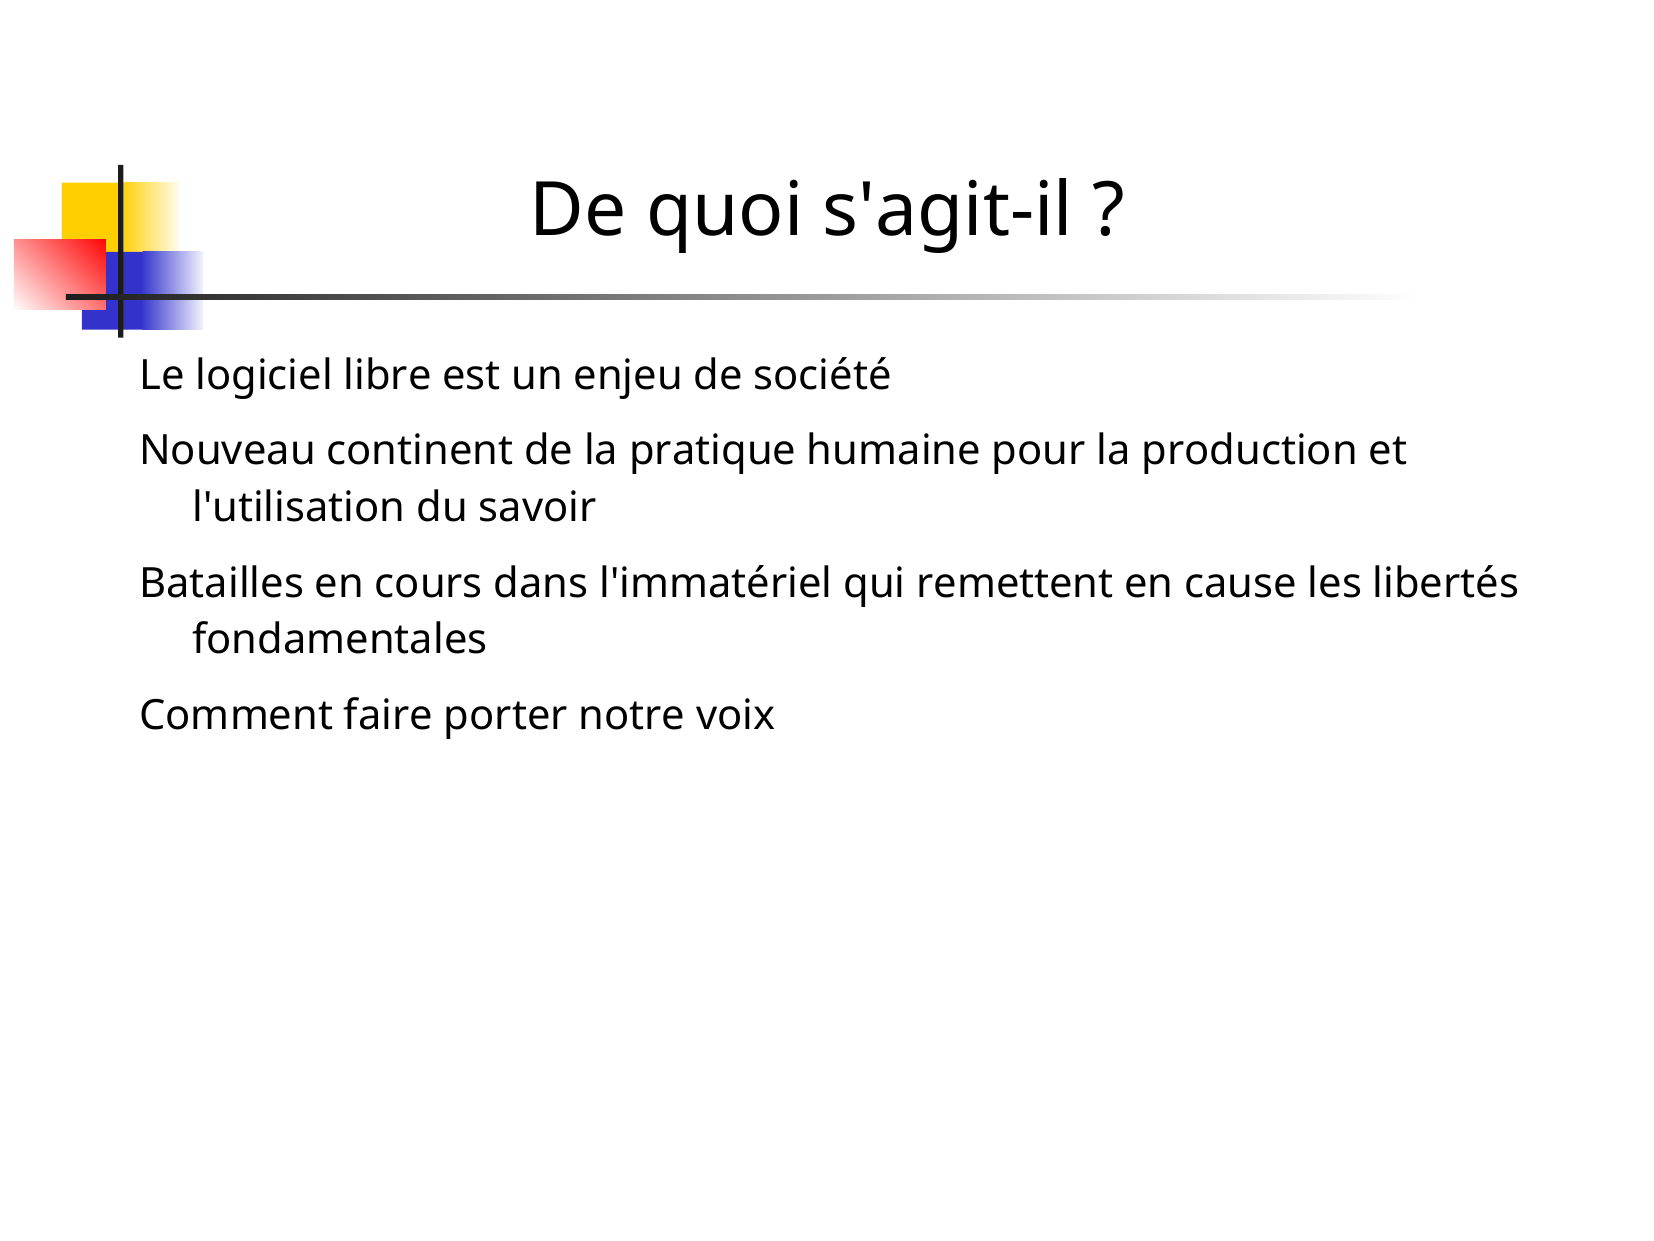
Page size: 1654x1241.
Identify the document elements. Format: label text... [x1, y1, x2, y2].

title De quoi s'agit-il ? [121, 102, 1534, 311]
list Le logiciel libre est un enjeu de société Nouveau continent de la pratique humaine pour la production et l'utilisation du savoir Batailles en cours dans l'immatériel qui remettent en cause les libertés fondamentales Comment faire porter notre voix [121, 344, 1534, 1127]
